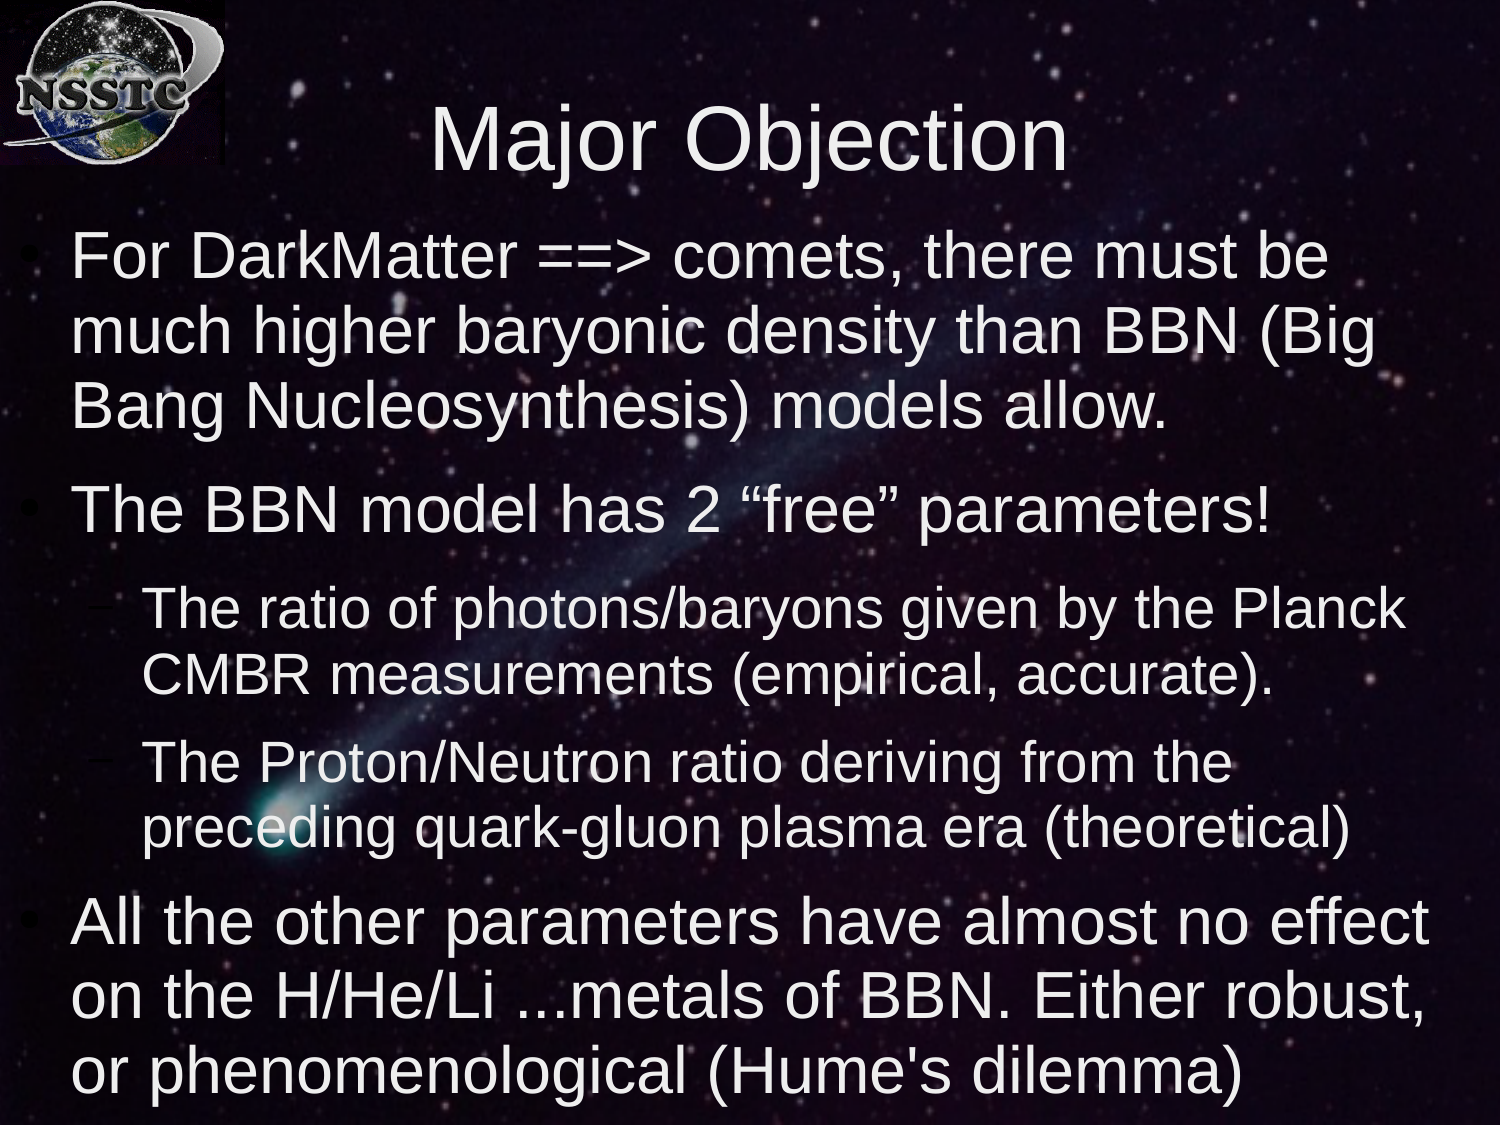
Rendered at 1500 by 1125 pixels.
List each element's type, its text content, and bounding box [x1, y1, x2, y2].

title Major Objection [75, 44, 1425, 218]
list For DarkMatter ==> comets, there must be much higher baryonic density than BBN (Big Bang Nucleosynthesis) models allow. The BBN model has 2 “free” parameters! The ratio of photons/baryons given by the Planck CMBR measurements (empirical, accurate). The Proton/Neutron ratio deriving from the preceding quark-gluon plasma era (theoretical) All the other parameters have almost no effect on the H/He/Li ...metals of BBN. Either robust, or phenomenological (Hume's dilemma) [0, 218, 1486, 1111]
picture [0, 0, 1500, 1125]
